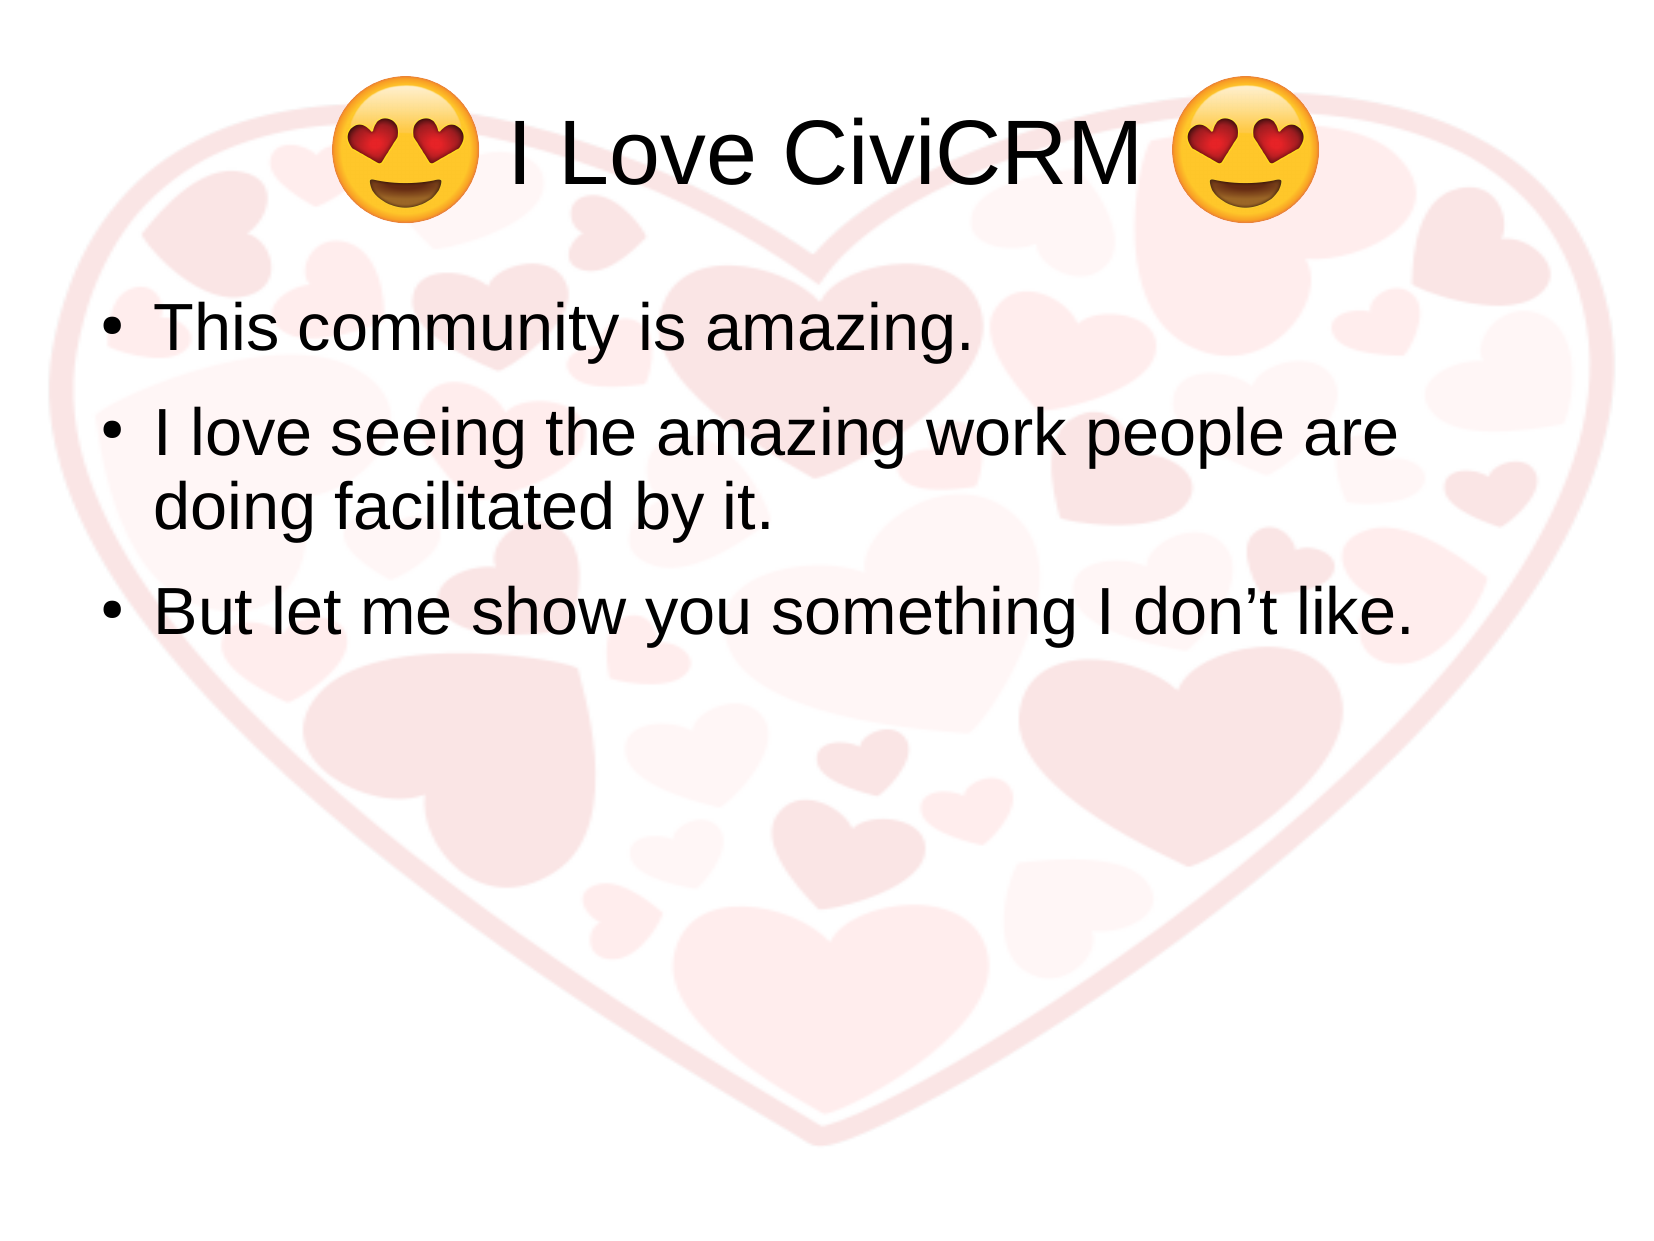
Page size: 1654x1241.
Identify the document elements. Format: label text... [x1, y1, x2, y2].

title I Love CiviCRM [82, 49, 1571, 257]
picture [1170, 74, 1321, 226]
picture [330, 74, 481, 226]
list This community is amazing. I love seeing the amazing work people are doing facilitated by it. But let me show you something I don’t like. [82, 290, 1571, 1010]
